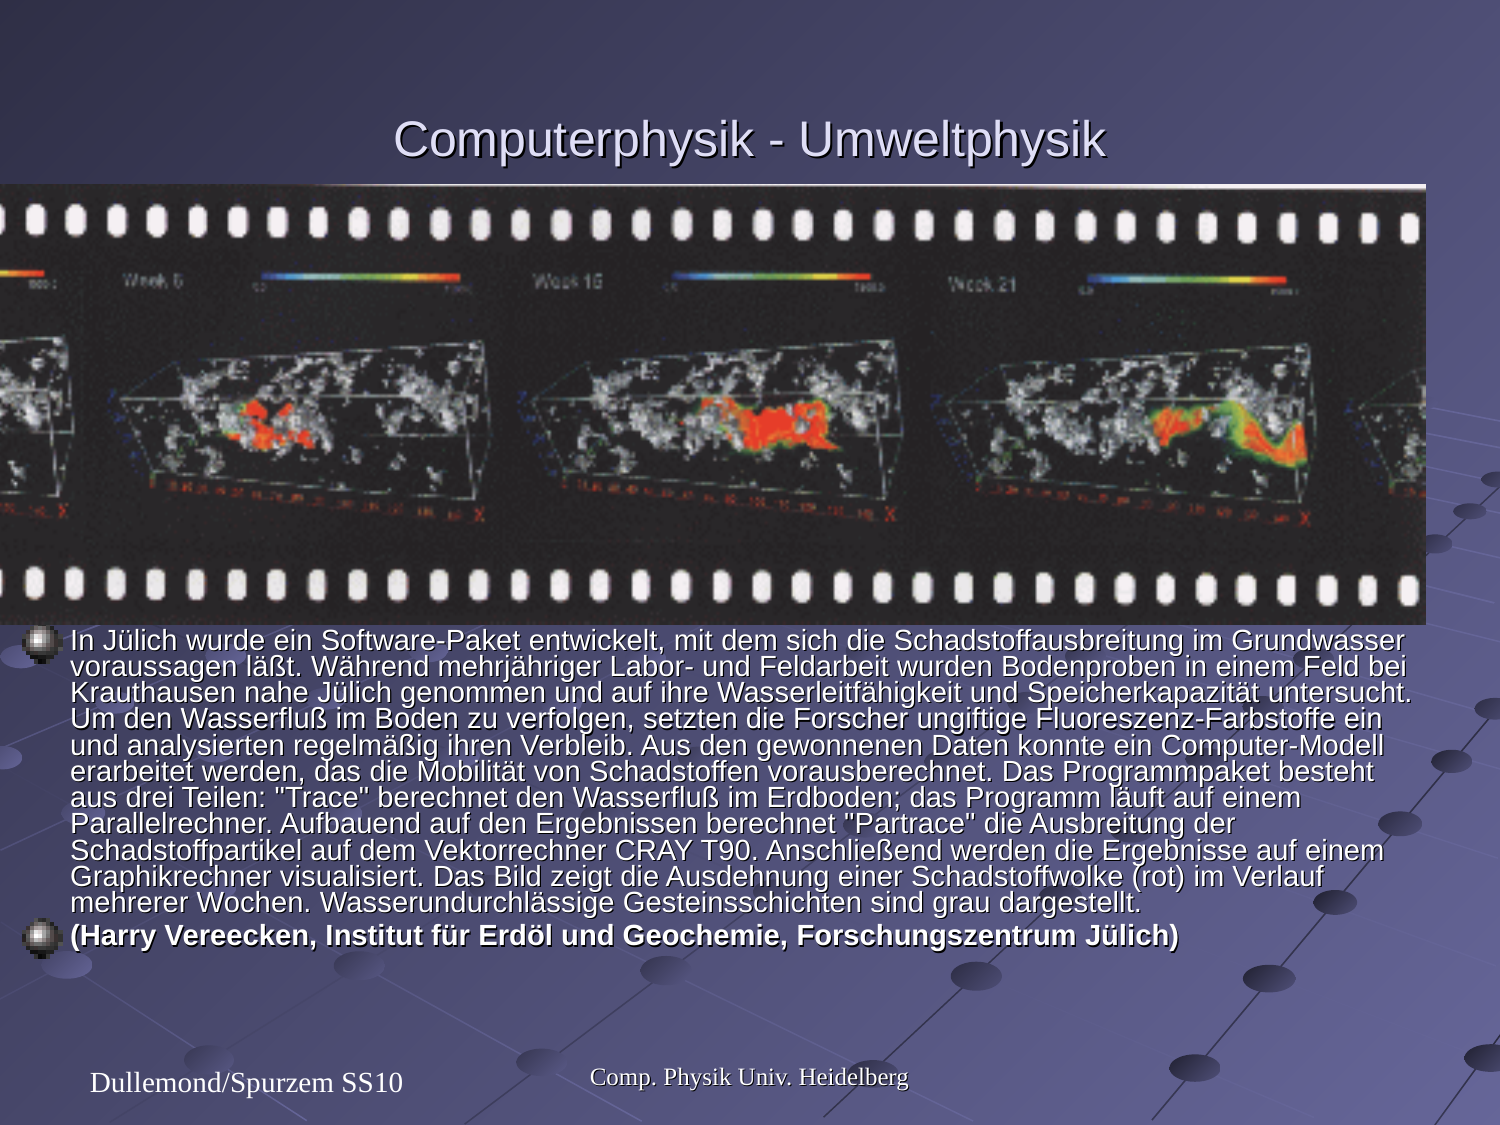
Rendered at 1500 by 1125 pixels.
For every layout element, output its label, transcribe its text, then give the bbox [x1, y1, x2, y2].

picture [0, 184, 1426, 625]
title Computerphysik - Umweltphysik [75, 45, 1426, 233]
list In Jülich wurde ein Software-Paket entwickelt, mit dem sich die Schadstoffausbreitung im Grundwasser voraussagen läßt. Während mehrjähriger Labor- und Feldarbeit wurden Bodenproben in einem Feld bei Krauthausen nahe Jülich genommen und auf ihre Wasserleitfähigkeit und Speicherkapazität untersucht. Um den Wasserfluß im Boden zu verfolgen, setzten die Forscher ungiftige Fluoreszenz-Farbstoffe ein und analysierten regelmäßig ihren Verbleib. Aus den gewonnenen Daten konnte ein Computer-Modell erarbeitet werden, das die Mobilität von Schadstoffen vorausberechnet. Das Programmpaket besteht aus drei Teilen: "Trace" berechnet den Wasserfluß im Erdboden; das Programm läuft auf einem Parallelrechner. Aufbauend auf den Ergebnissen berechnet "Partrace" die Ausbreitung der Schadstoffpartikel auf dem Vektorrechner CRAY T90. Anschließend werden die Ergebnisse auf einem Graphikrechner visualisiert. Das Bild zeigt die Ausdehnung einer Schadstoffwolke (rot) im Verlauf mehrerer Wochen. Wasserundurchlässige Gesteinsschichten sind grau dargestellt. (Harry Vereecken, Institut für Erdöl und Geochemie, Forschungszentrum Jülich) [0, 621, 1436, 1007]
